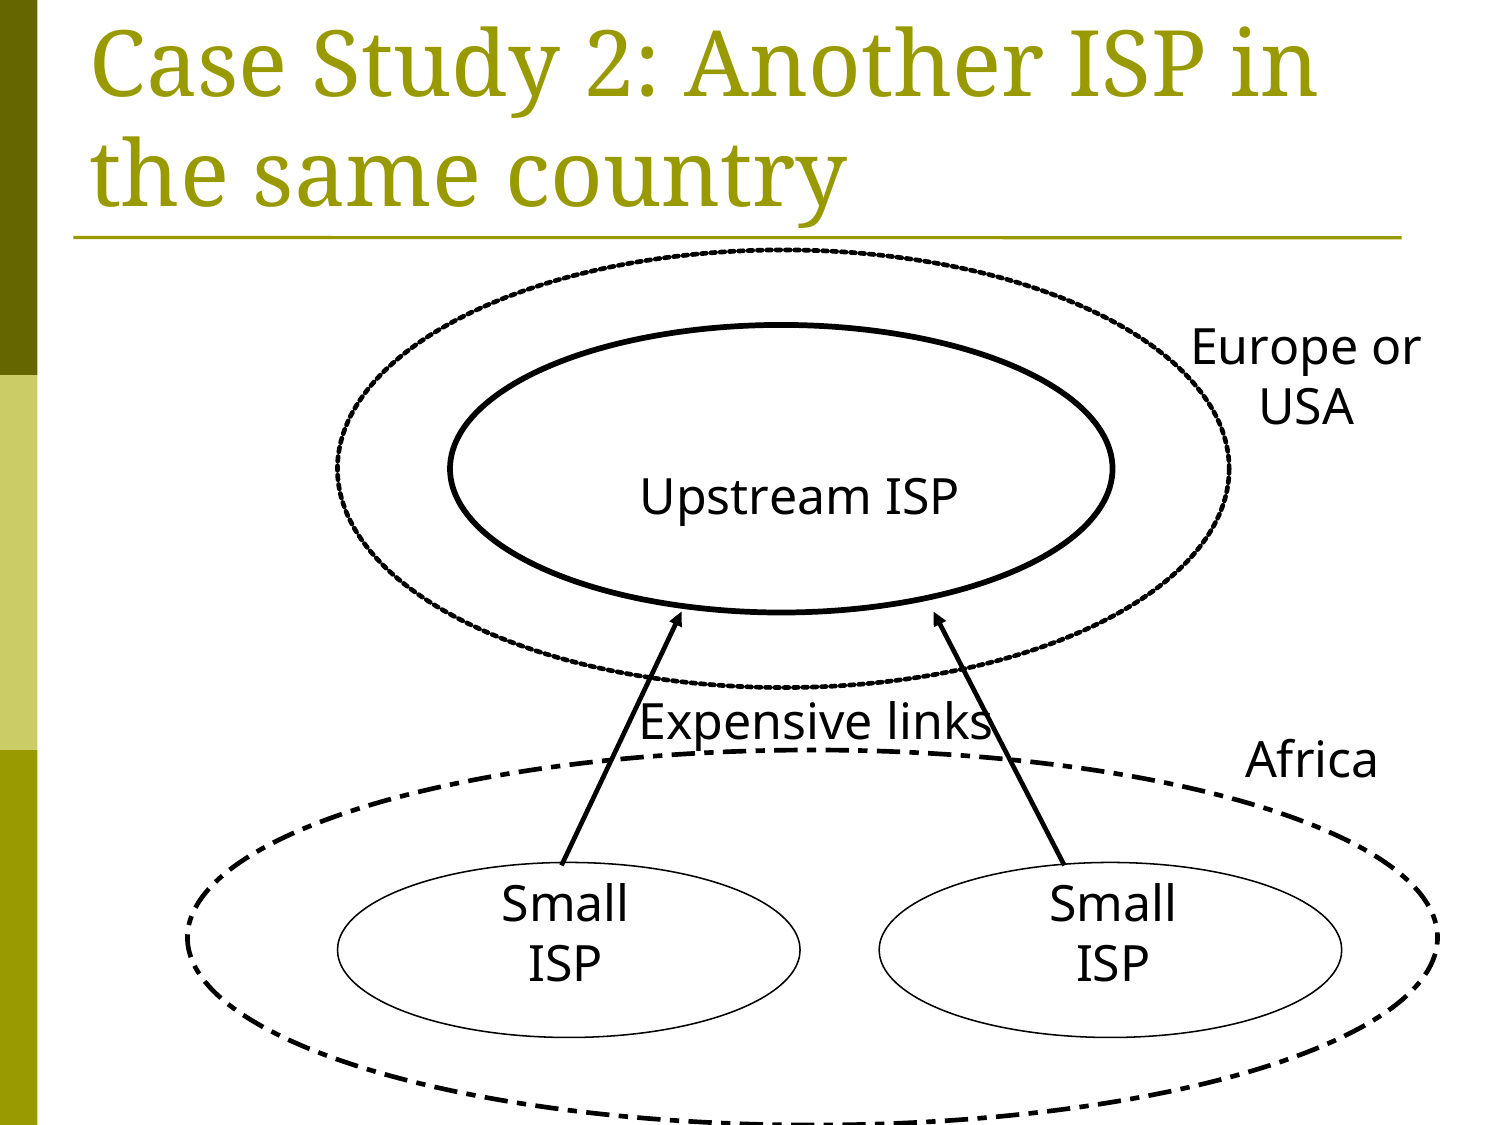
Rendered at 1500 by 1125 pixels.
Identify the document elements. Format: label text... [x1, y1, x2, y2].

text_box Expensive links [623, 682, 1009, 758]
text_box Europe or USA [1175, 306, 1438, 442]
text_box Upstream ISP [624, 456, 998, 533]
text_box Small ISP [450, 863, 682, 999]
title Case Study 2: Another ISP in the same country [75, 0, 1426, 233]
text_box Africa [1200, 719, 1426, 796]
text_box Small ISP [997, 863, 1230, 999]
